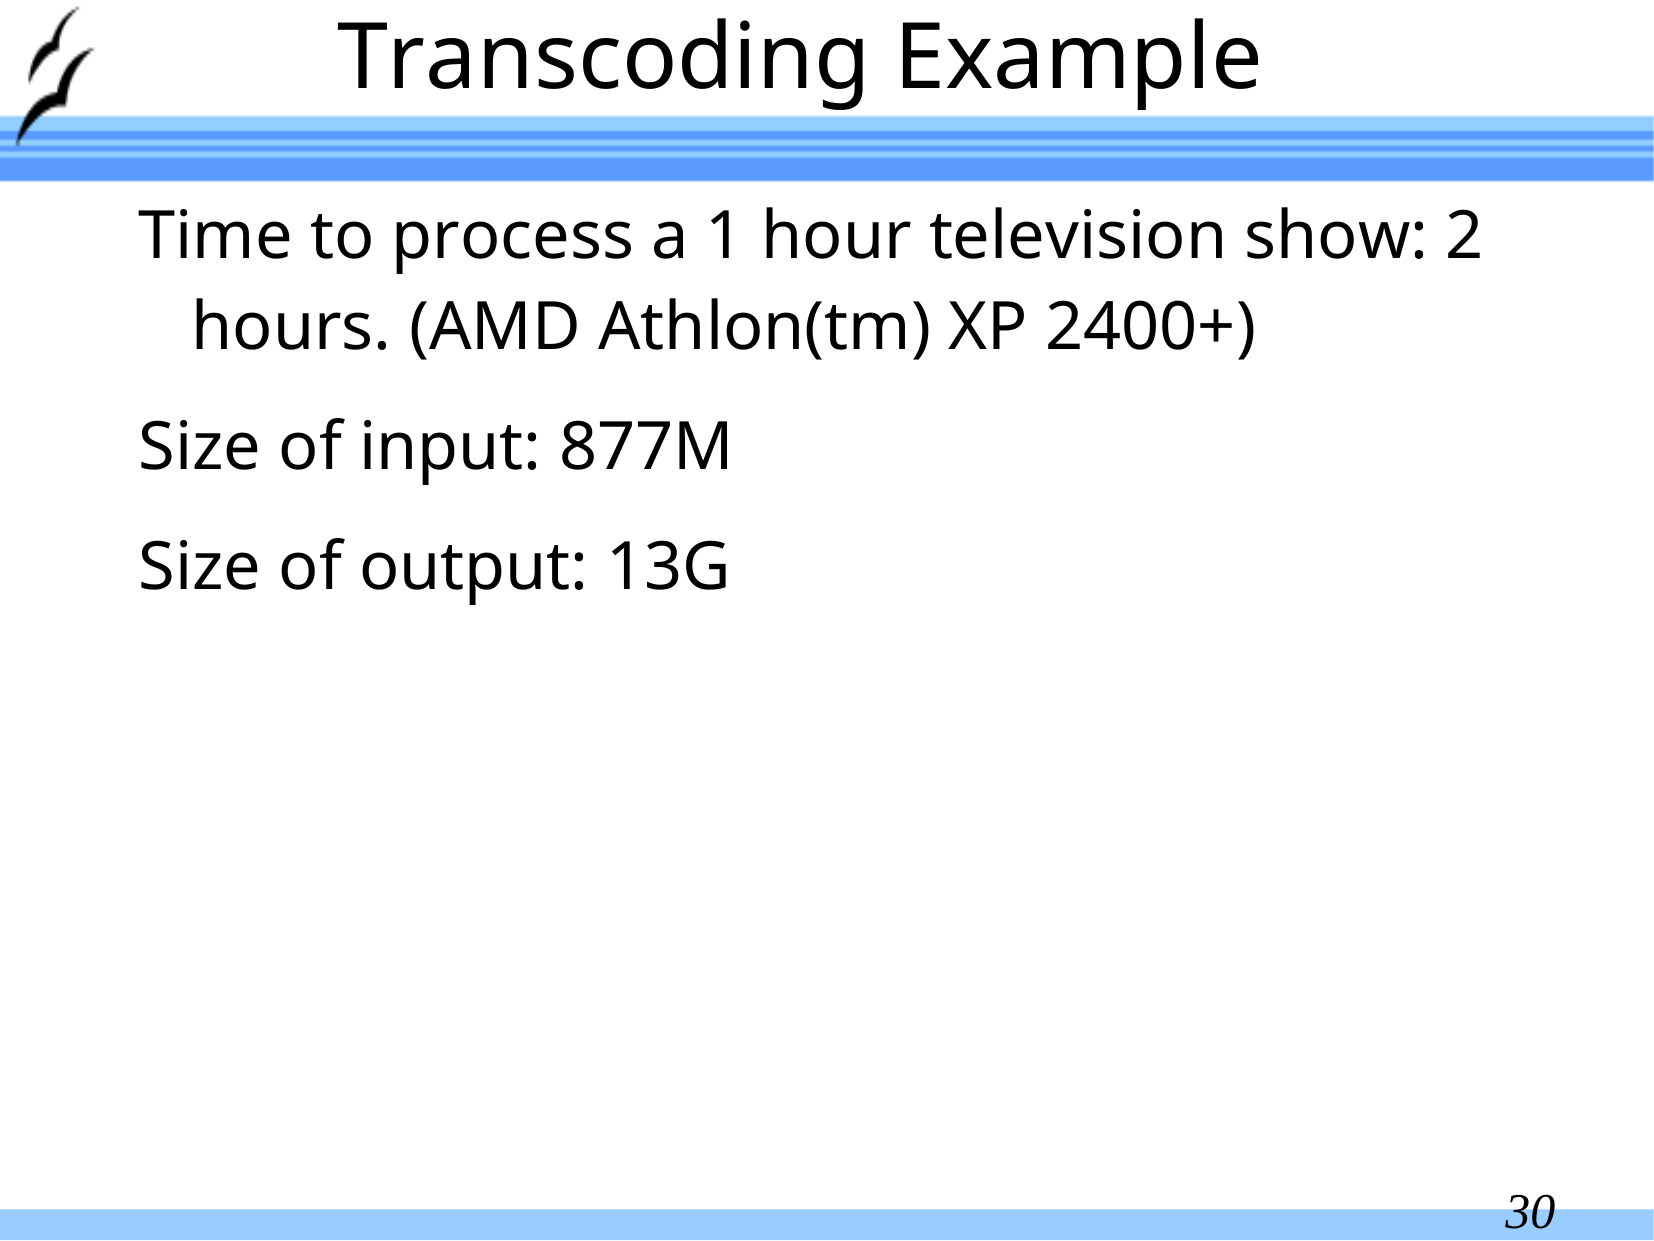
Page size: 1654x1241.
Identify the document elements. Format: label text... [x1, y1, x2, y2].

picture [0, 0, 1654, 188]
title Transcoding Example [94, 0, 1507, 121]
list Time to process a 1 hour television show: 2 hours. (AMD Athlon(tm) XP 2400+) Size of input: 877M Size of output: 13G [120, 187, 1533, 1195]
